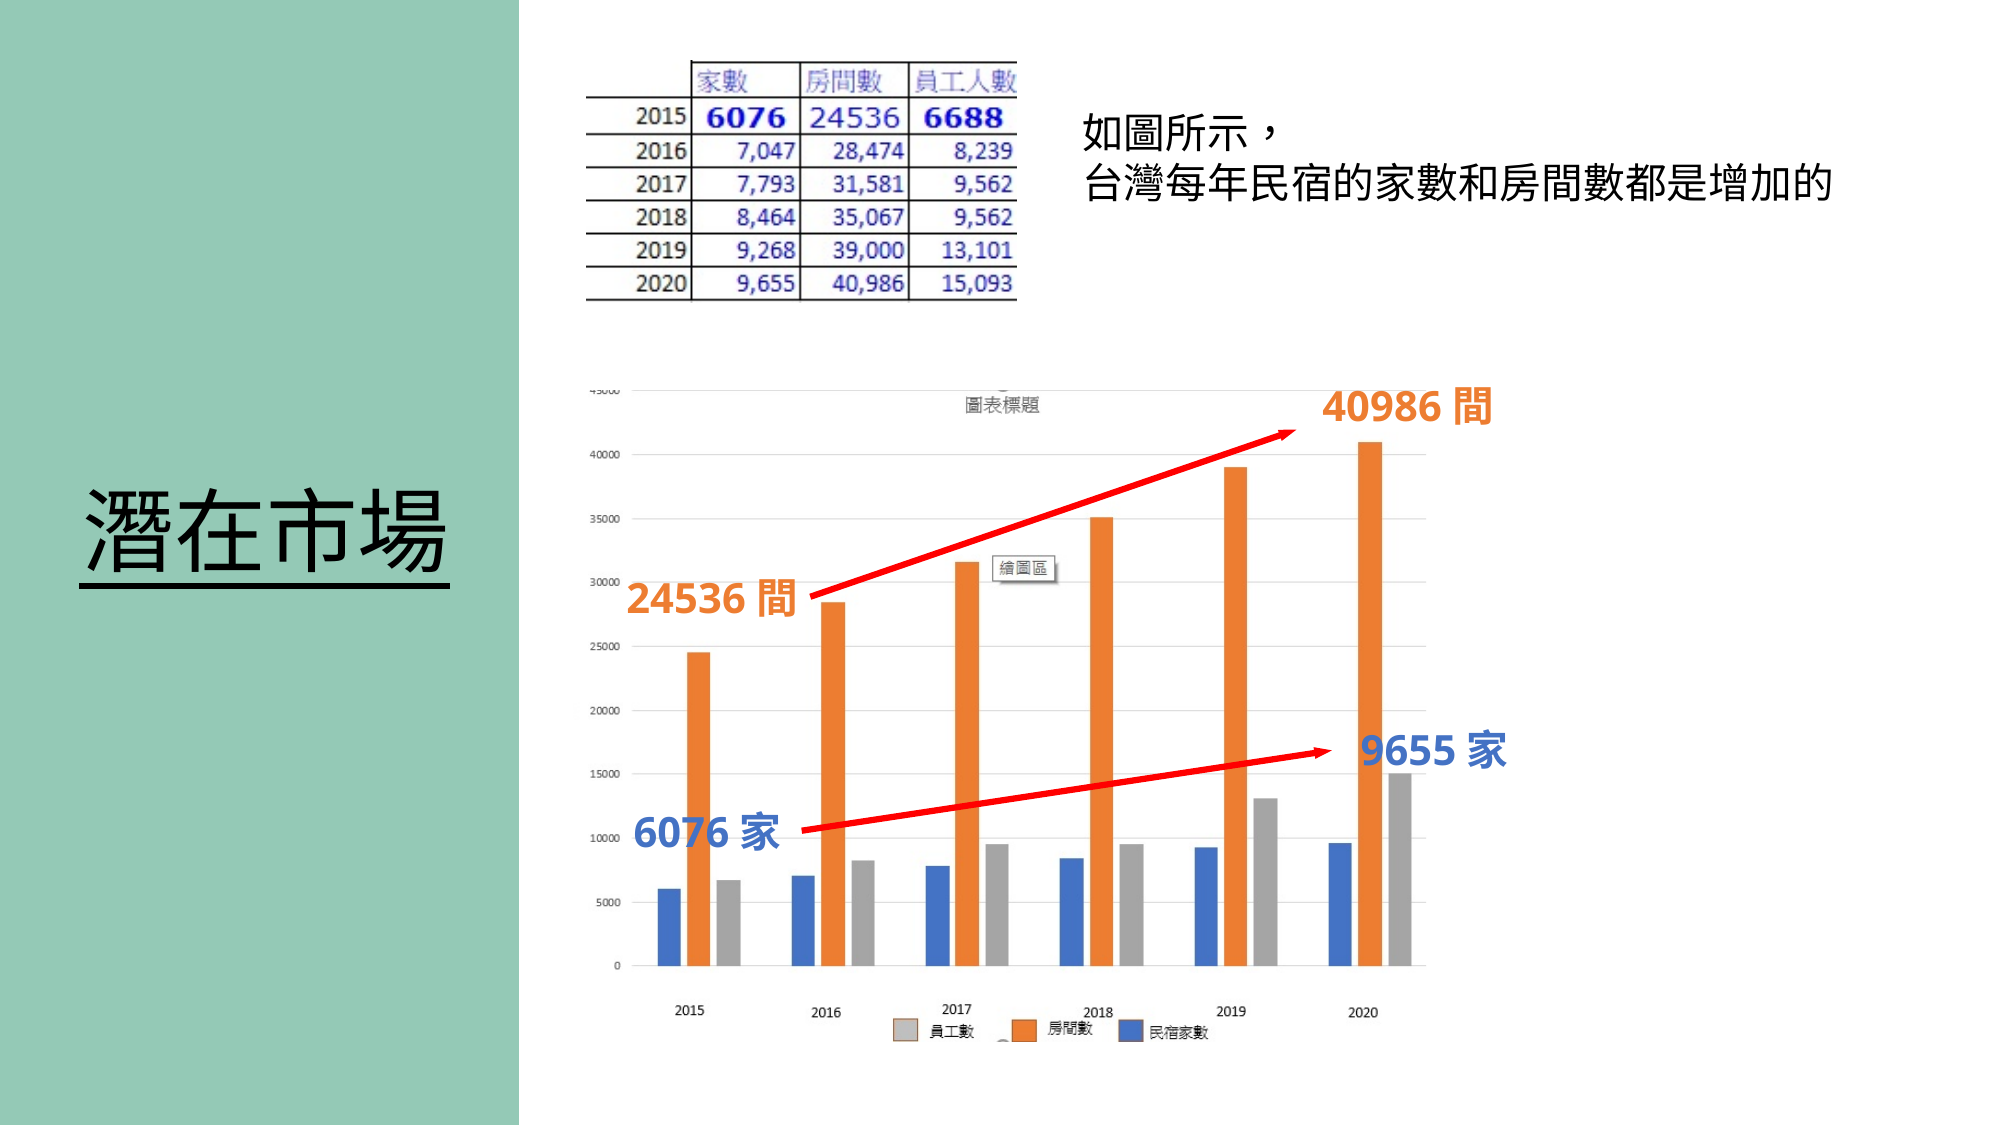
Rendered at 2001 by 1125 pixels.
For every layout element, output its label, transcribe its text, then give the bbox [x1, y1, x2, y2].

text_box 6076家 [613, 797, 802, 864]
picture [586, 60, 1017, 303]
text_box [0, 0, 519, 1125]
text_box 如圖所示， 台灣每年民宿的家數和房間數都是增加的 [1067, 98, 1851, 215]
text_box 9655家 [1340, 716, 1529, 783]
picture [573, 390, 1427, 1042]
text_box 24536間 [594, 563, 830, 630]
text_box 40986間 [1290, 372, 1526, 439]
text_box 潛在市場 [42, 466, 491, 593]
